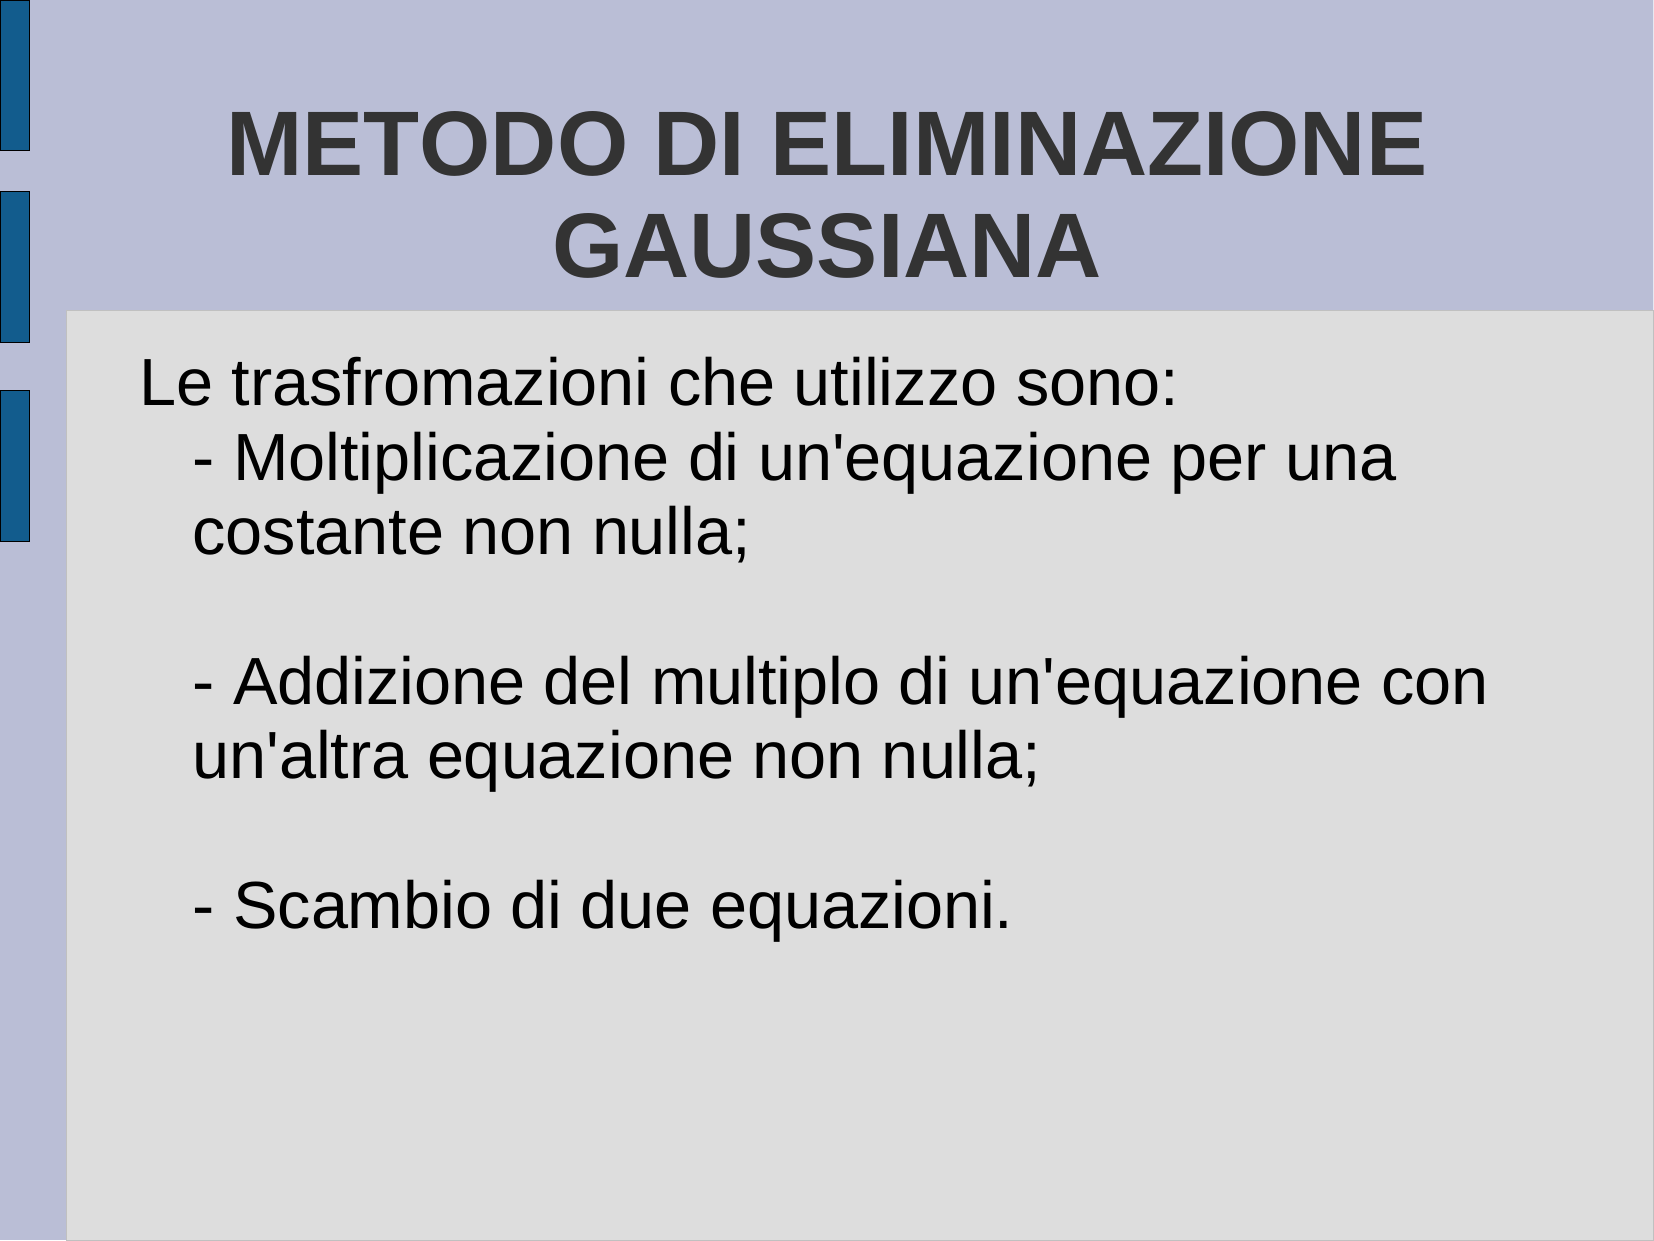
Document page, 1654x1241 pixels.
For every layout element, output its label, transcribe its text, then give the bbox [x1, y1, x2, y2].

title METODO DI ELIMINAZIONE GAUSSIANA [121, 92, 1534, 298]
list Le trasfromazioni che utilizzo sono: - Moltiplicazione di un'equazione per una costante non nulla; - Addizione del multiplo di un'equazione con un'altra equazione non nulla; - Scambio di due equazioni. [121, 344, 1534, 1112]
